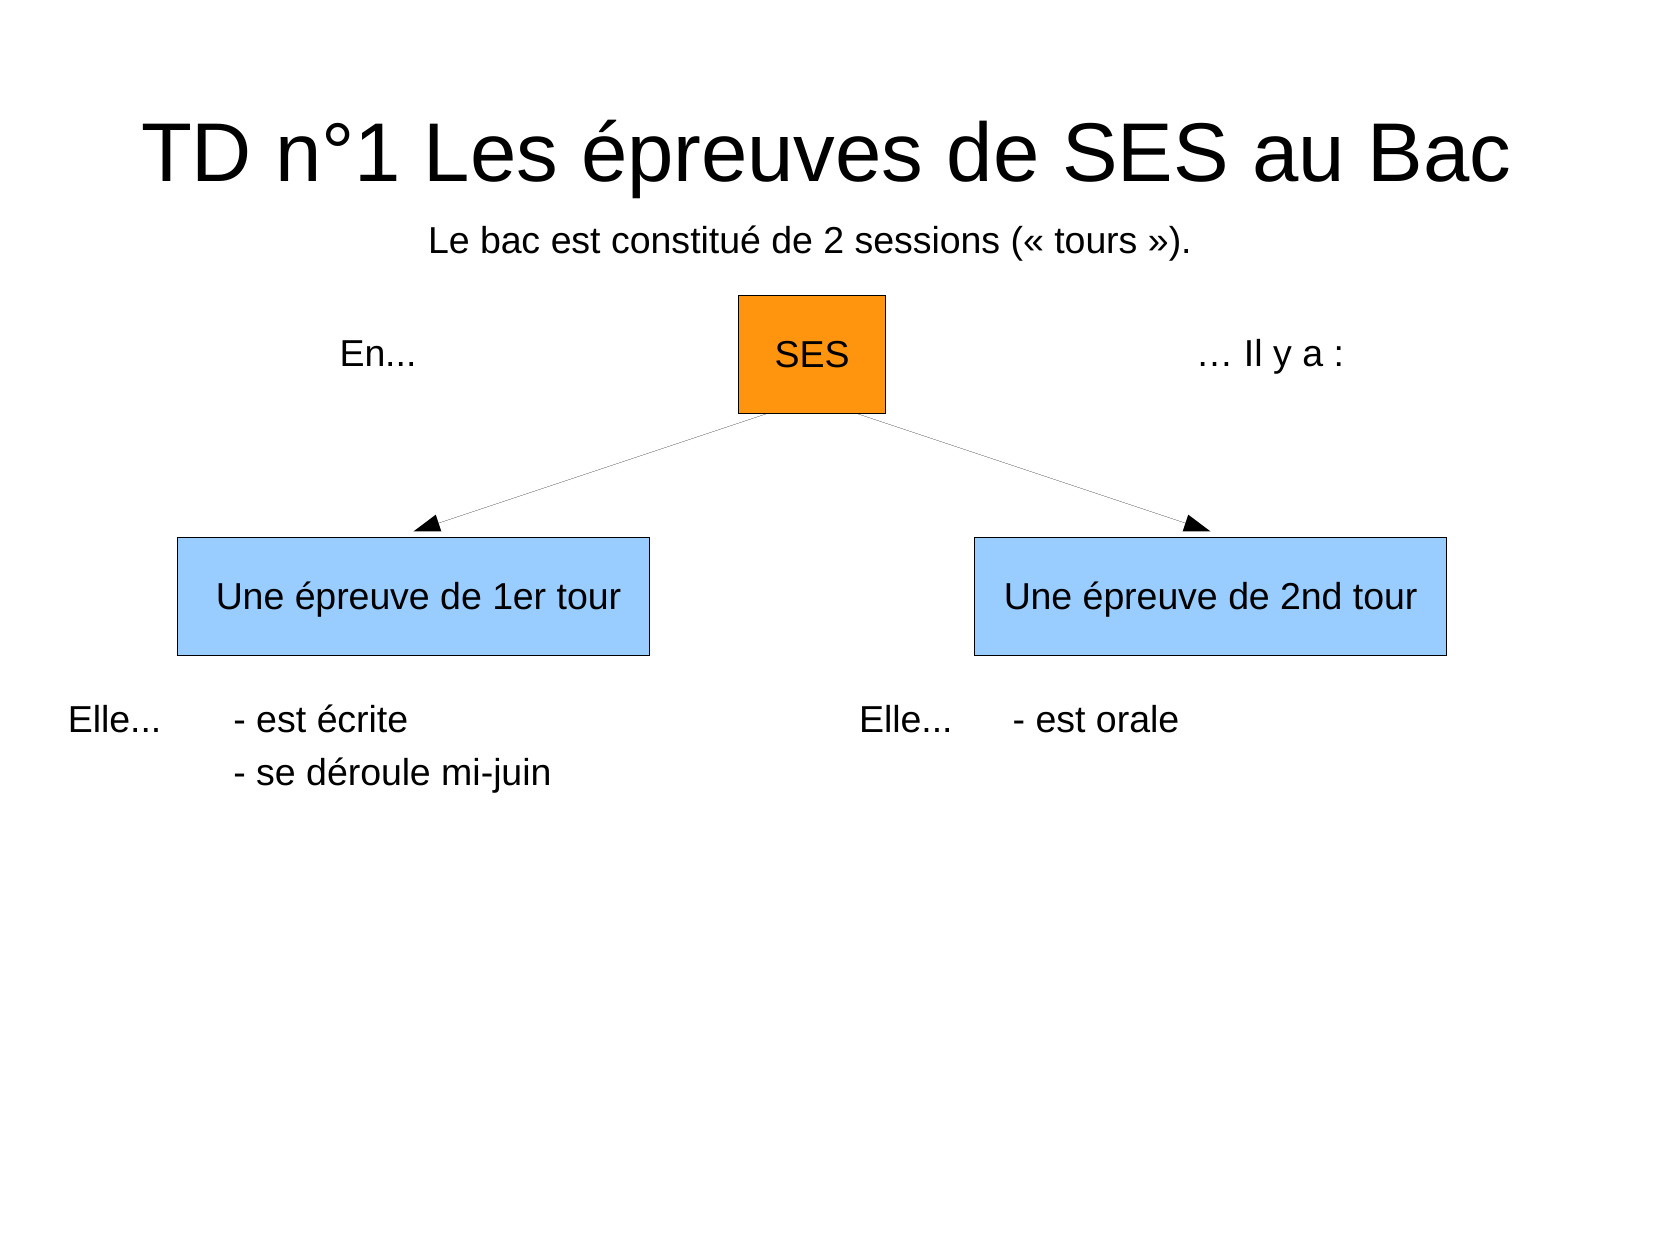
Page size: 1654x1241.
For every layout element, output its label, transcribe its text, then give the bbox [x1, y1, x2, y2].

title TD n°1 Les épreuves de SES au Bac [82, 49, 1571, 257]
text_box Une épreuve de 2nd tour [974, 537, 1447, 656]
text_box Elle... [53, 690, 177, 774]
text_box - se déroule mi-juin [218, 744, 568, 801]
text_box Elle... [844, 690, 968, 748]
text_box - est orale [998, 690, 1195, 748]
text_box … Il y a : [1181, 324, 1359, 382]
text_box SES [738, 295, 886, 414]
text_box Le bac est constitué de 2 sessions (« tours »). [413, 212, 1209, 270]
text_box - est écrite [218, 690, 424, 744]
text_box Une épreuve de 1er tour [177, 537, 650, 656]
text_box En... [324, 324, 432, 382]
